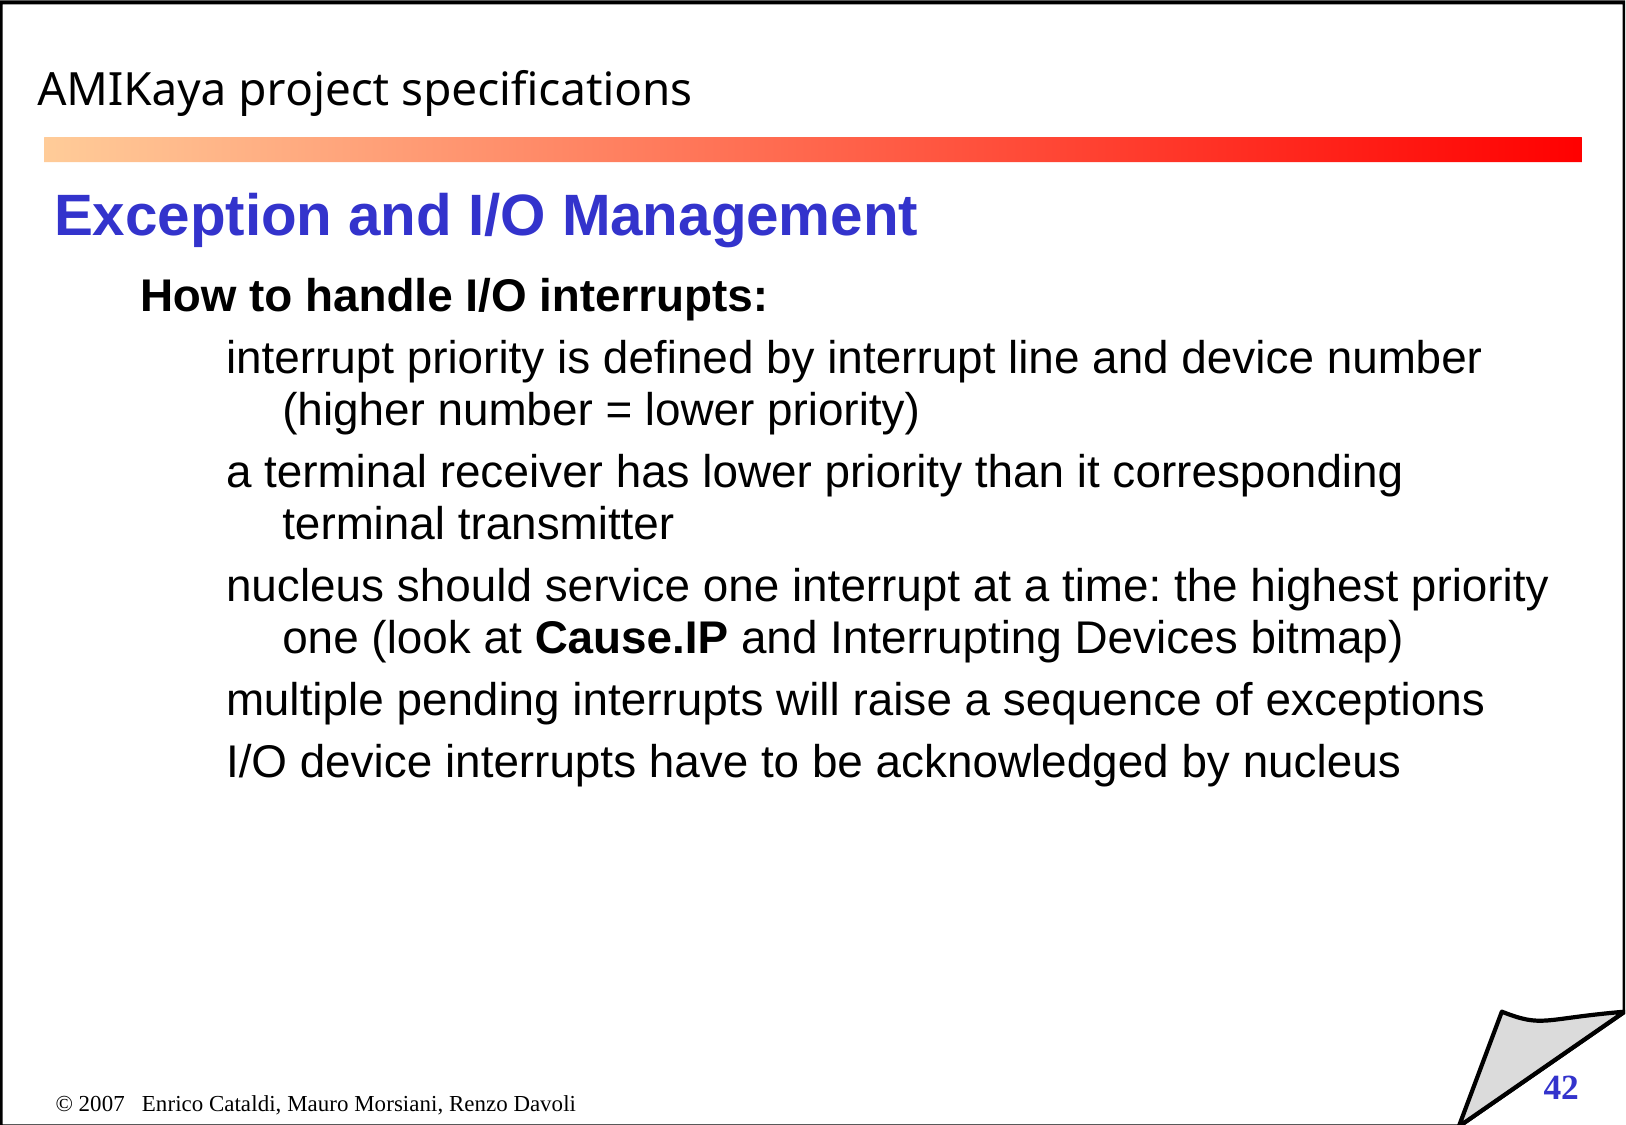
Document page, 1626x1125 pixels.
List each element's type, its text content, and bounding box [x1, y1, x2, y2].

list Exception and I/O Management How to handle I/O interrupts: interrupt priority is defined by interrupt line and device number (higher number = lower priority) a terminal receiver has lower priority than it corresponding terminal transmitter nucleus should service one interrupt at a time: the highest priority one (look at Cause.IP and Interrupting Devices bitmap) multiple pending interrupts will raise a sequence of exceptions I/O device interrupts have to be acknowledged by nucleus [54, 187, 1571, 1124]
title AMIKaya project specifications [37, 44, 1588, 131]
